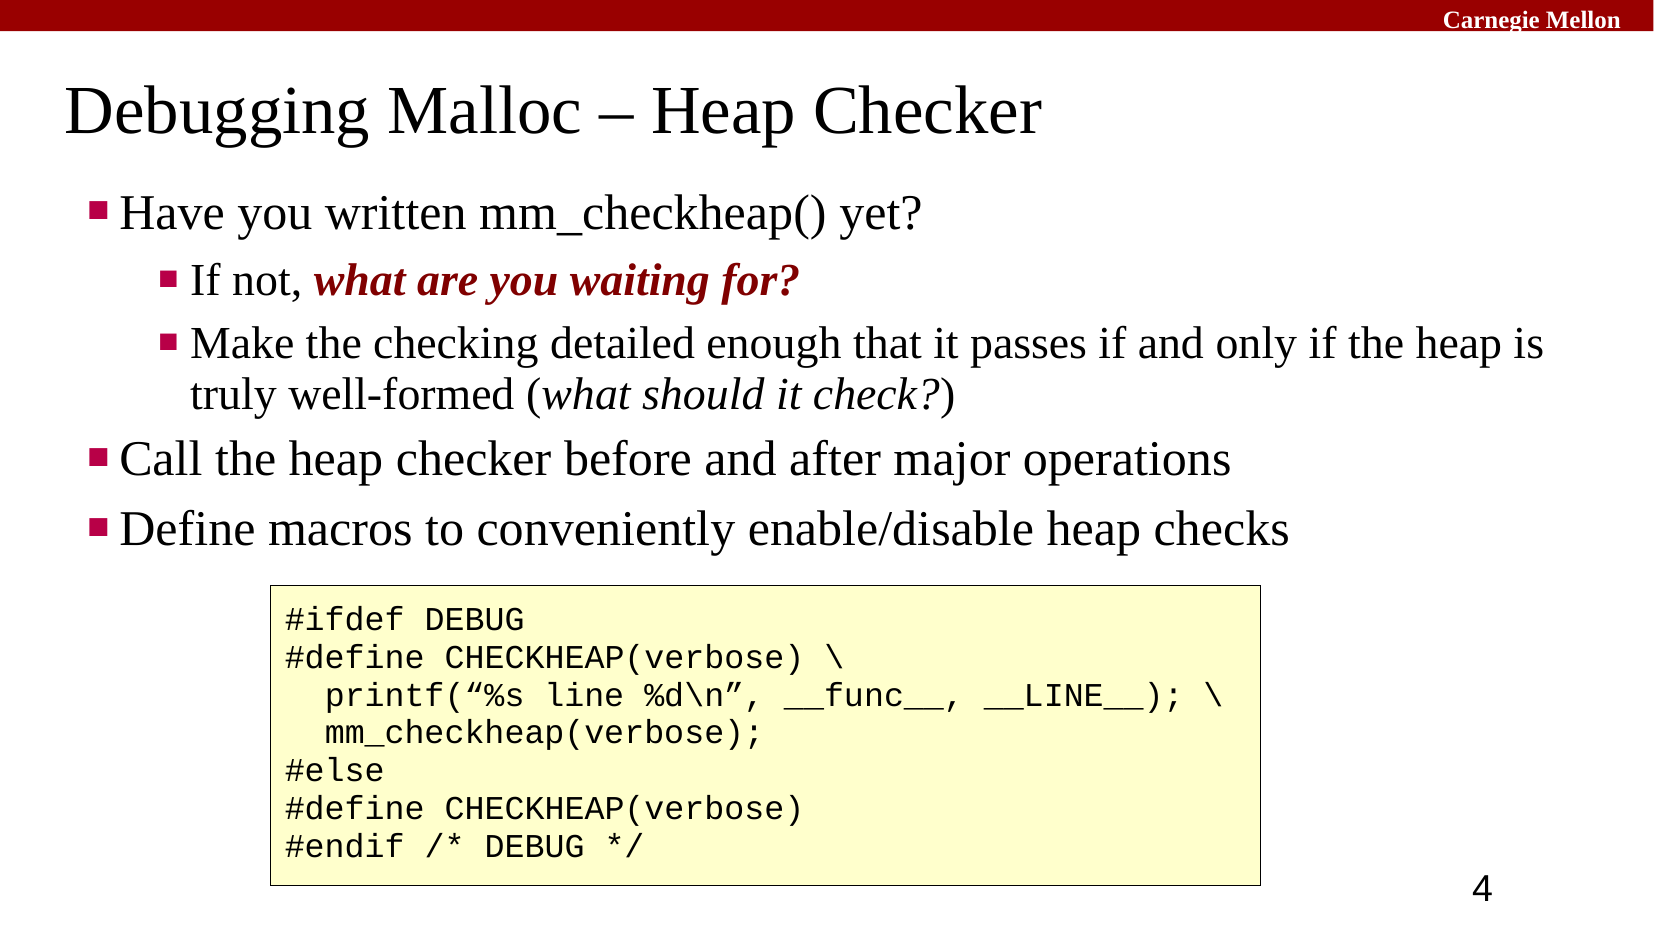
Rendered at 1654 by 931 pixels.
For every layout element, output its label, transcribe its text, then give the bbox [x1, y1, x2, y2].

title Debugging Malloc – Heap Checker [64, 58, 1576, 163]
list Have you written mm_checkheap() yet? If not, what are you waiting for? Make the checking detailed enough that it passes if and only if the heap is truly well-formed (what should it check?) Call the heap checker before and after major operations Define macros to conveniently enable/disable heap checks [71, 184, 1576, 859]
text_box #ifdef DEBUG #define CHECKHEAP(verbose) \ printf(“%s line %d\n”, __func__, __LINE__); \ mm_checkheap(verbose); #else #define CHECKHEAP(verbose) #endif /* DEBUG */ [270, 585, 1261, 886]
